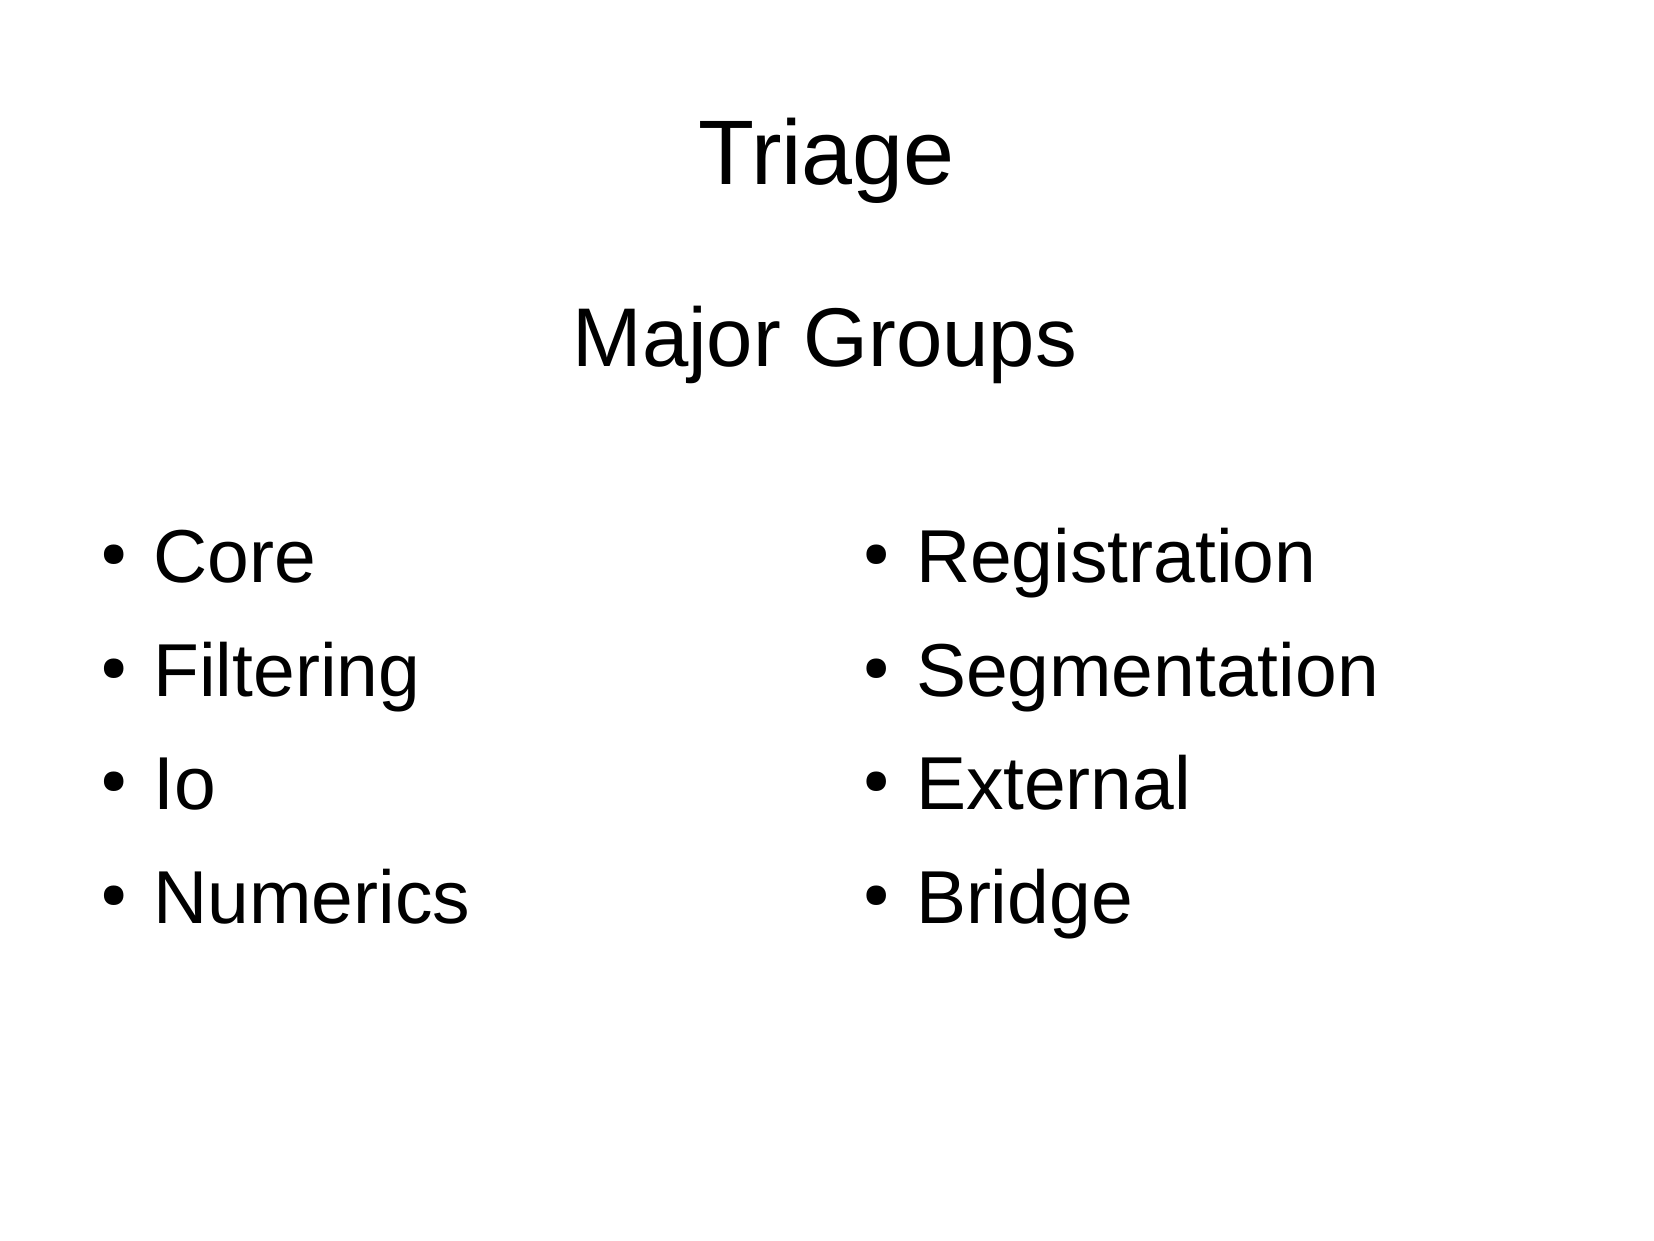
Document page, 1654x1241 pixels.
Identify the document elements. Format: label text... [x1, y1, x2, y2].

text_box Major Groups [37, 284, 1613, 392]
list Registration Segmentation External Bridge [845, 514, 1572, 1012]
title Triage [82, 49, 1571, 257]
list Core Filtering Io Numerics [82, 514, 809, 1050]
